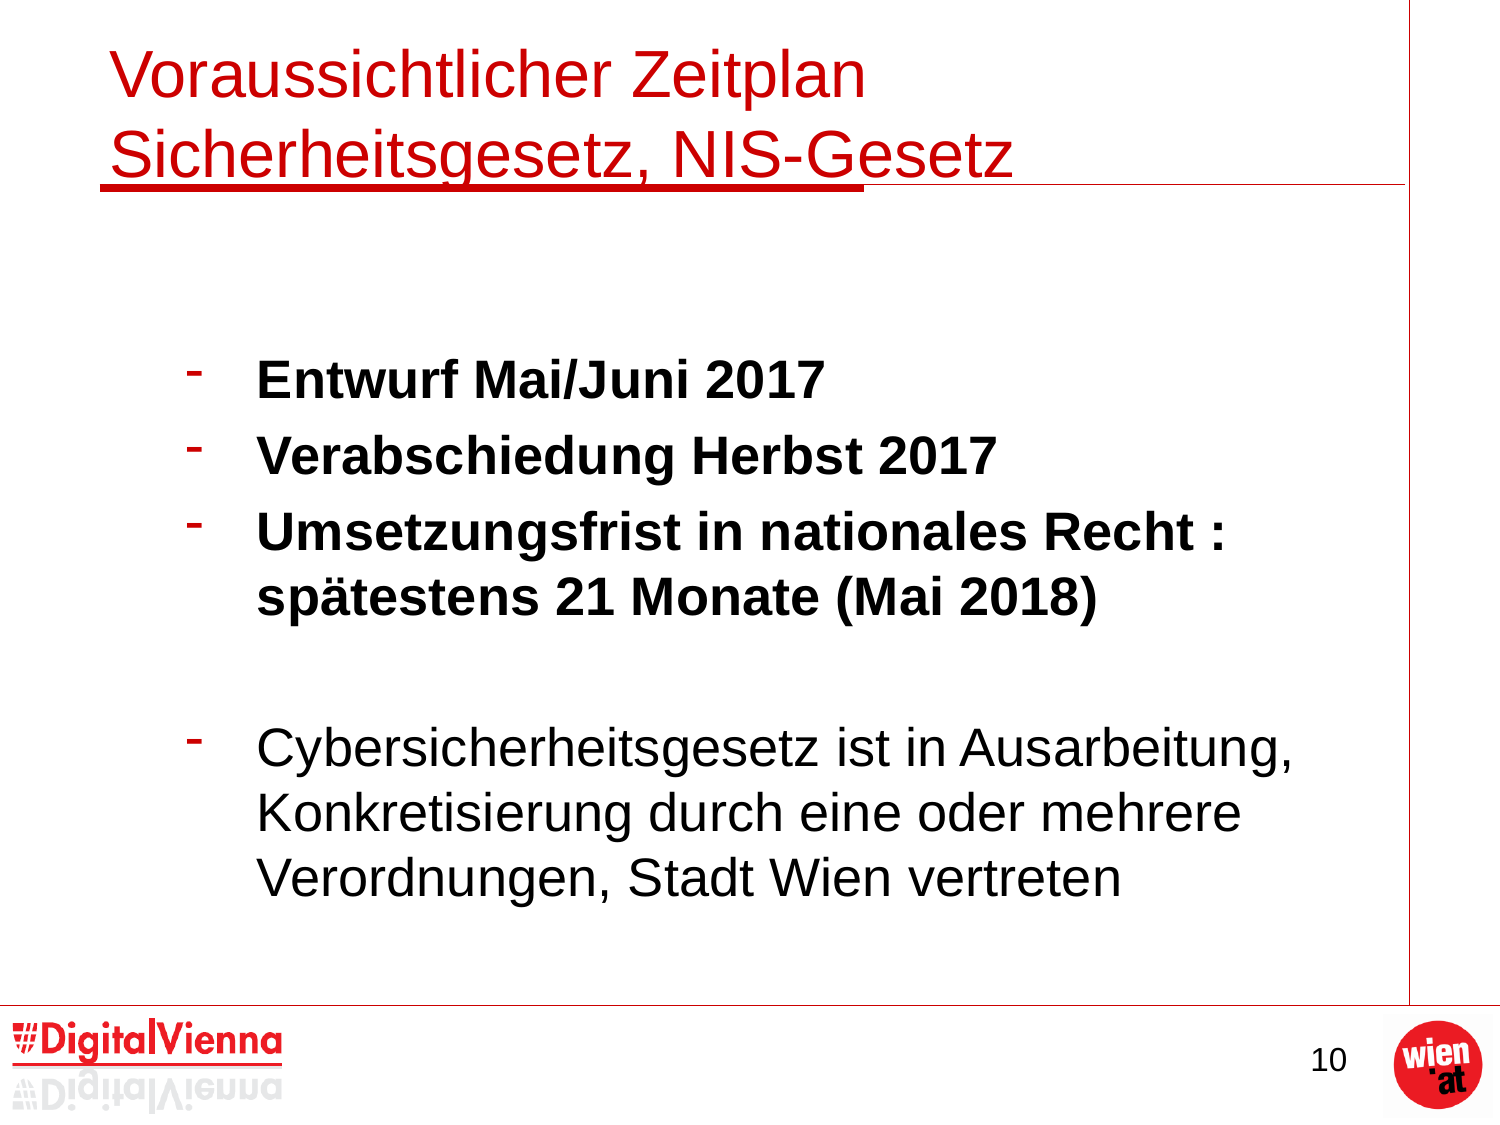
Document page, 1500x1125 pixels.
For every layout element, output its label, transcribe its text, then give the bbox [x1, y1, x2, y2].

picture [1383, 1014, 1493, 1118]
title Voraussichtlicher Zeitplan Sicherheitsgesetz, NIS-Gesetz [94, 23, 1407, 199]
picture [5, 1016, 290, 1117]
list Entwurf Mai/Juni 2017 Verabschiedung Herbst 2017 Umsetzungsfrist in nationales Recht : spätestens 21 Monate (Mai 2018) Cybersicherheitsgesetz ist in Ausarbeitung, Konkretisierung durch eine oder mehrere Verordnungen, Stadt Wien vertreten [92, 231, 1406, 988]
